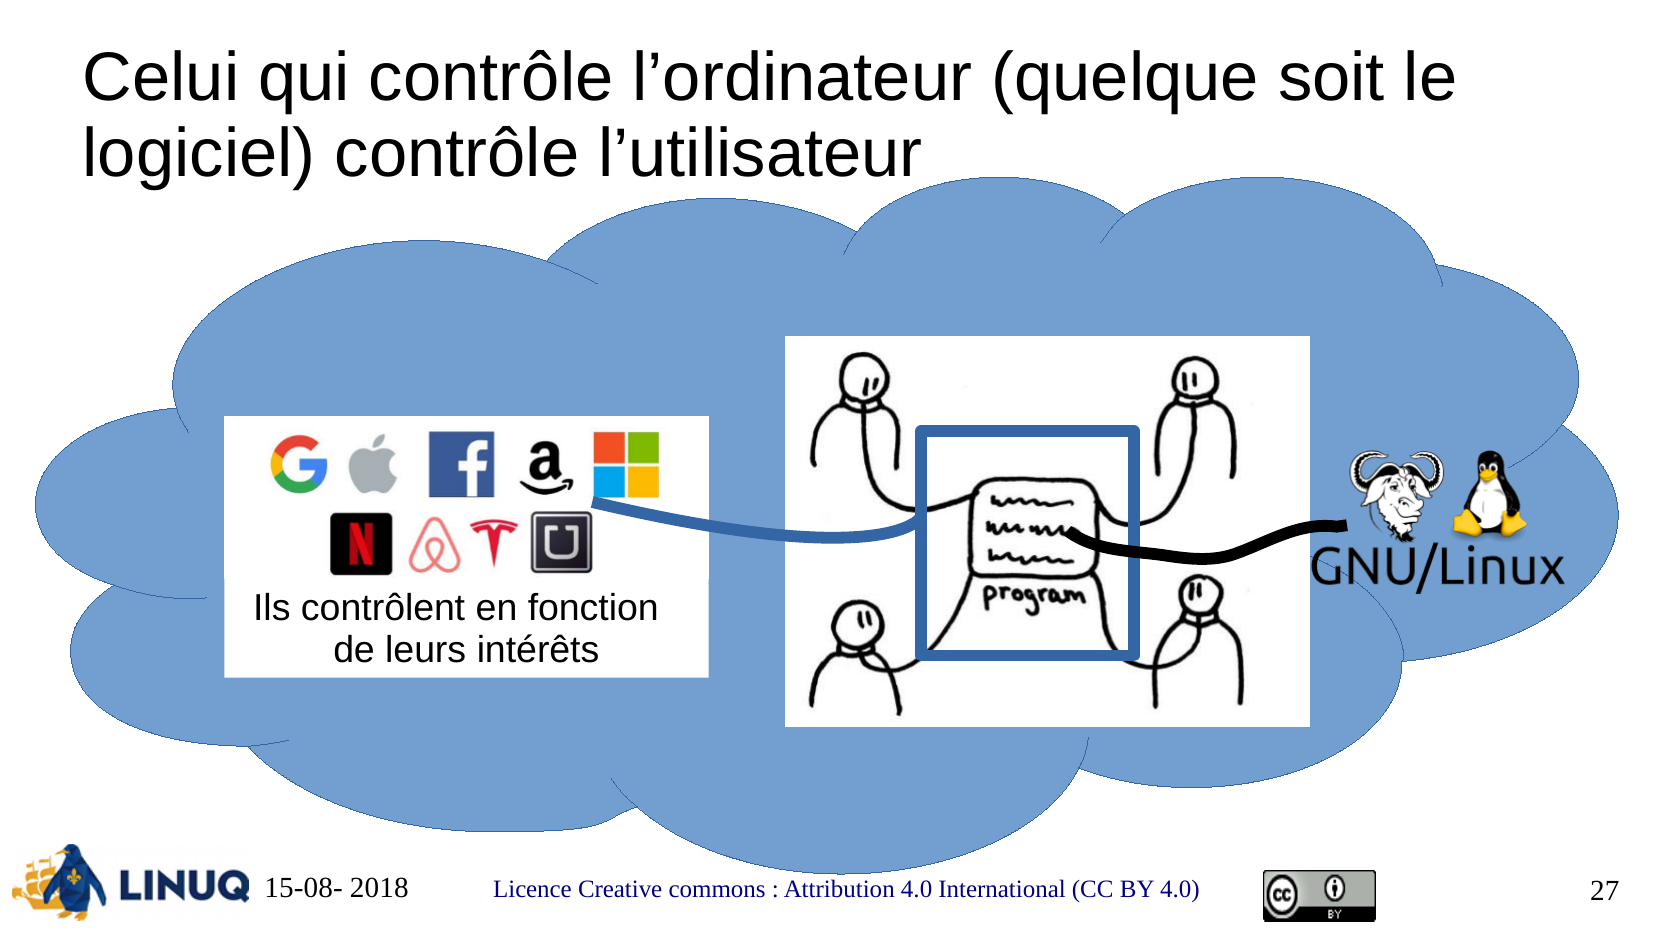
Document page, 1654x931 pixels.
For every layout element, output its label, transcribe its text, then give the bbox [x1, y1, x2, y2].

picture [927, 437, 1128, 650]
picture [785, 336, 1568, 727]
text_box [35, 193, 1619, 875]
title Celui qui contrôle l’ordinateur (quelque soit le logiciel) contrôle l’utilisateur [82, 37, 1571, 193]
picture [224, 416, 709, 578]
text_box Ils contrôlent en fonction de leurs intérêts [224, 578, 709, 678]
picture [1263, 870, 1376, 922]
picture [11, 844, 249, 921]
